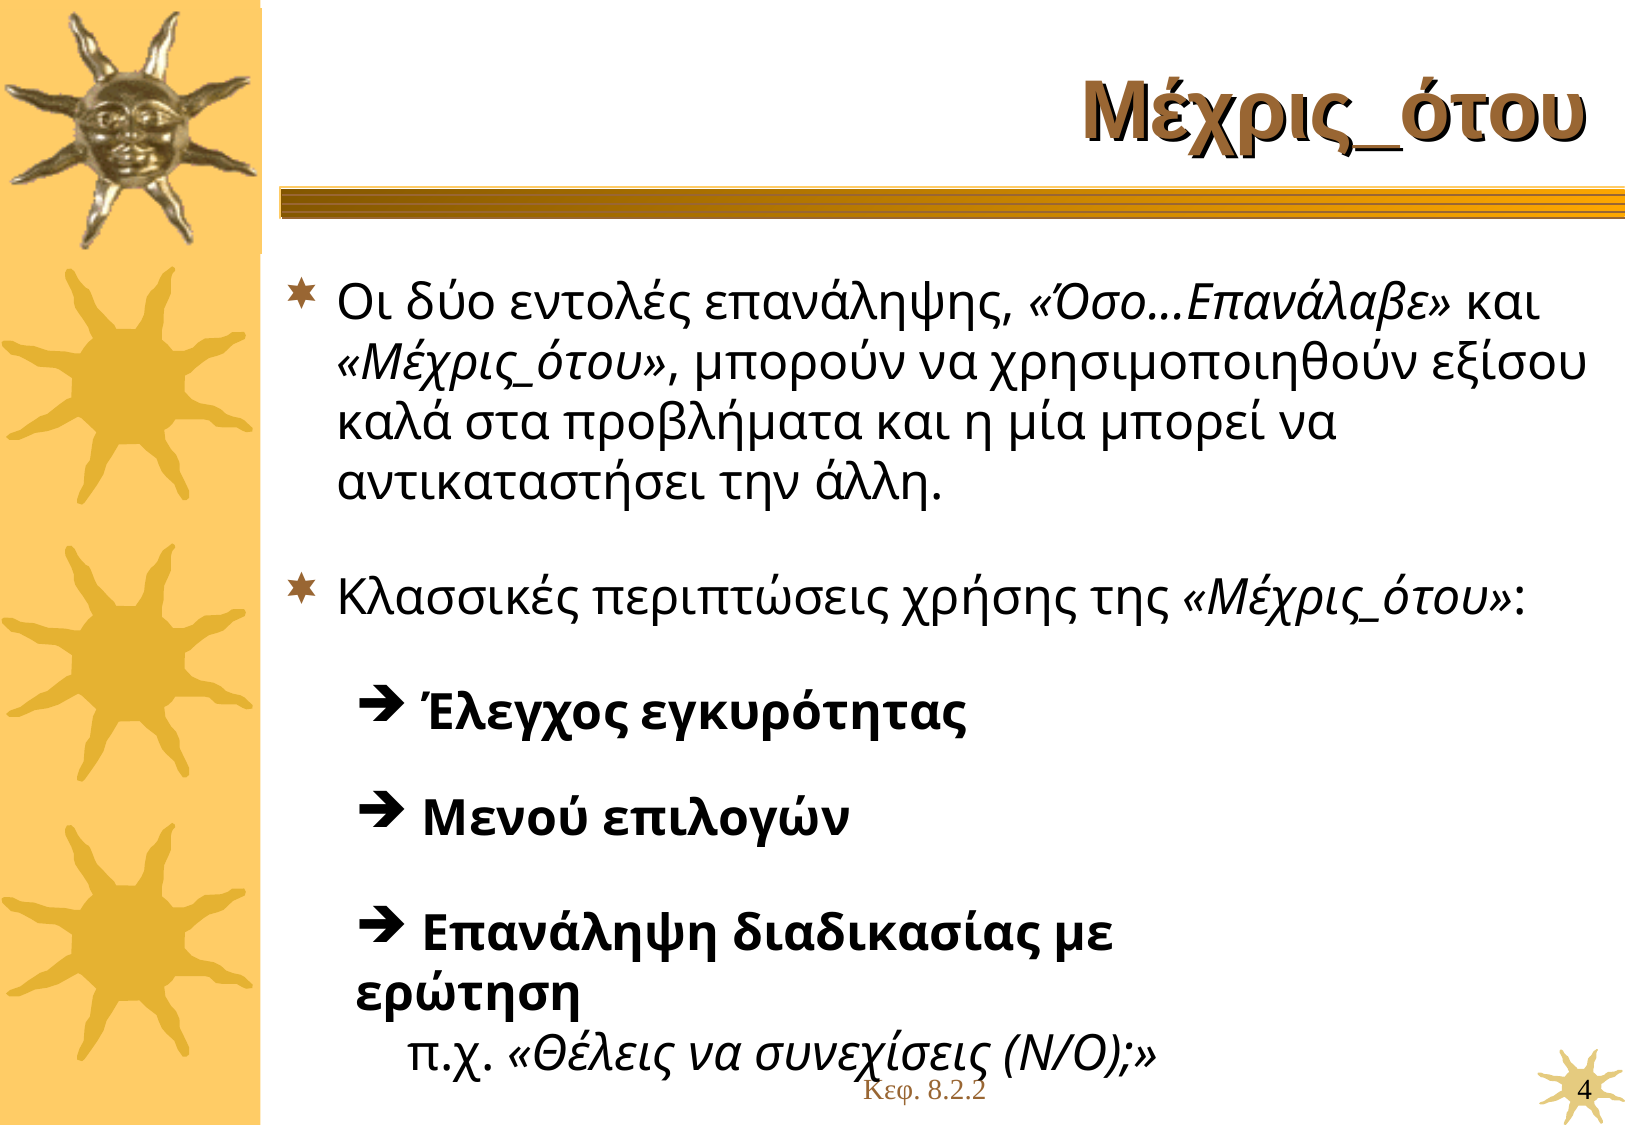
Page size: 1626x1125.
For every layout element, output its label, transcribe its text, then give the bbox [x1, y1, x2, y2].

text_box Μενού επιλογών Επανάληψη διαδικασίας με ερώτηση π.χ. «Θέλεις να συνεχίσεις (Ν/Ο);» [265, 777, 1359, 1028]
text_box Οι δύο εντολές επανάληψης, «Όσο...Επανάλαβε» και «Μέχρις_ότου», μπορούν να χρησιμοποιηθούν εξίσου καλά στα προβλήματα και η μία μπορεί να αντικαταστήσει την άλλη. Κλασσικές περιπτώσεις χρήσης της «Μέχρις_ότου»: Έλεγχος εγκυρότητας [265, 261, 1625, 1063]
text_box Μέχρις_ότου [0, 0, 1625, 163]
picture [1, 163, 262, 254]
